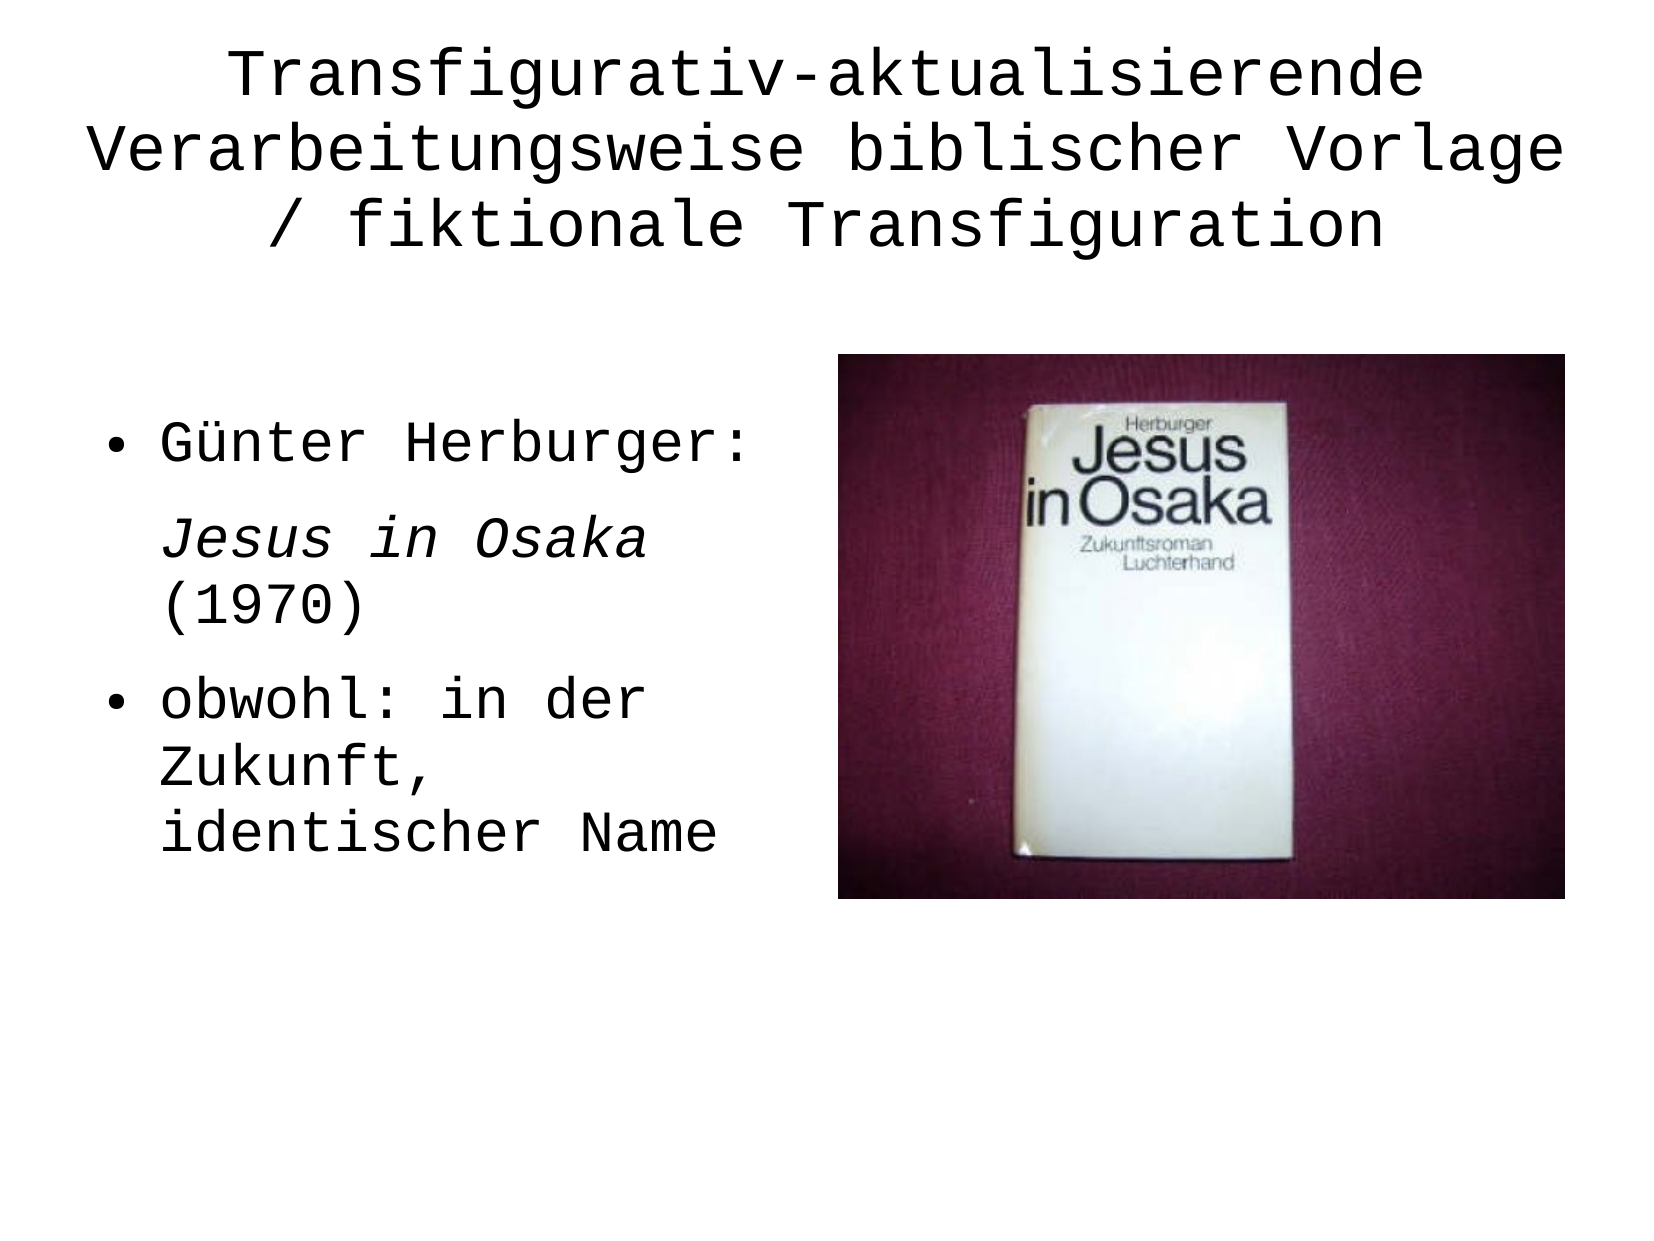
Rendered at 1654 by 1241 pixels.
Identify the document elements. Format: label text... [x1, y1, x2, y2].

list Günter Herburger: Jesus in Osaka (1970) obwohl: in der Zukunft, identischer Name [88, 413, 815, 1232]
picture [838, 354, 1565, 899]
title Transfigurativ-aktualisierende Verarbeitungsweise biblischer Vorlage / fiktionale Transfiguration [82, 39, 1571, 267]
